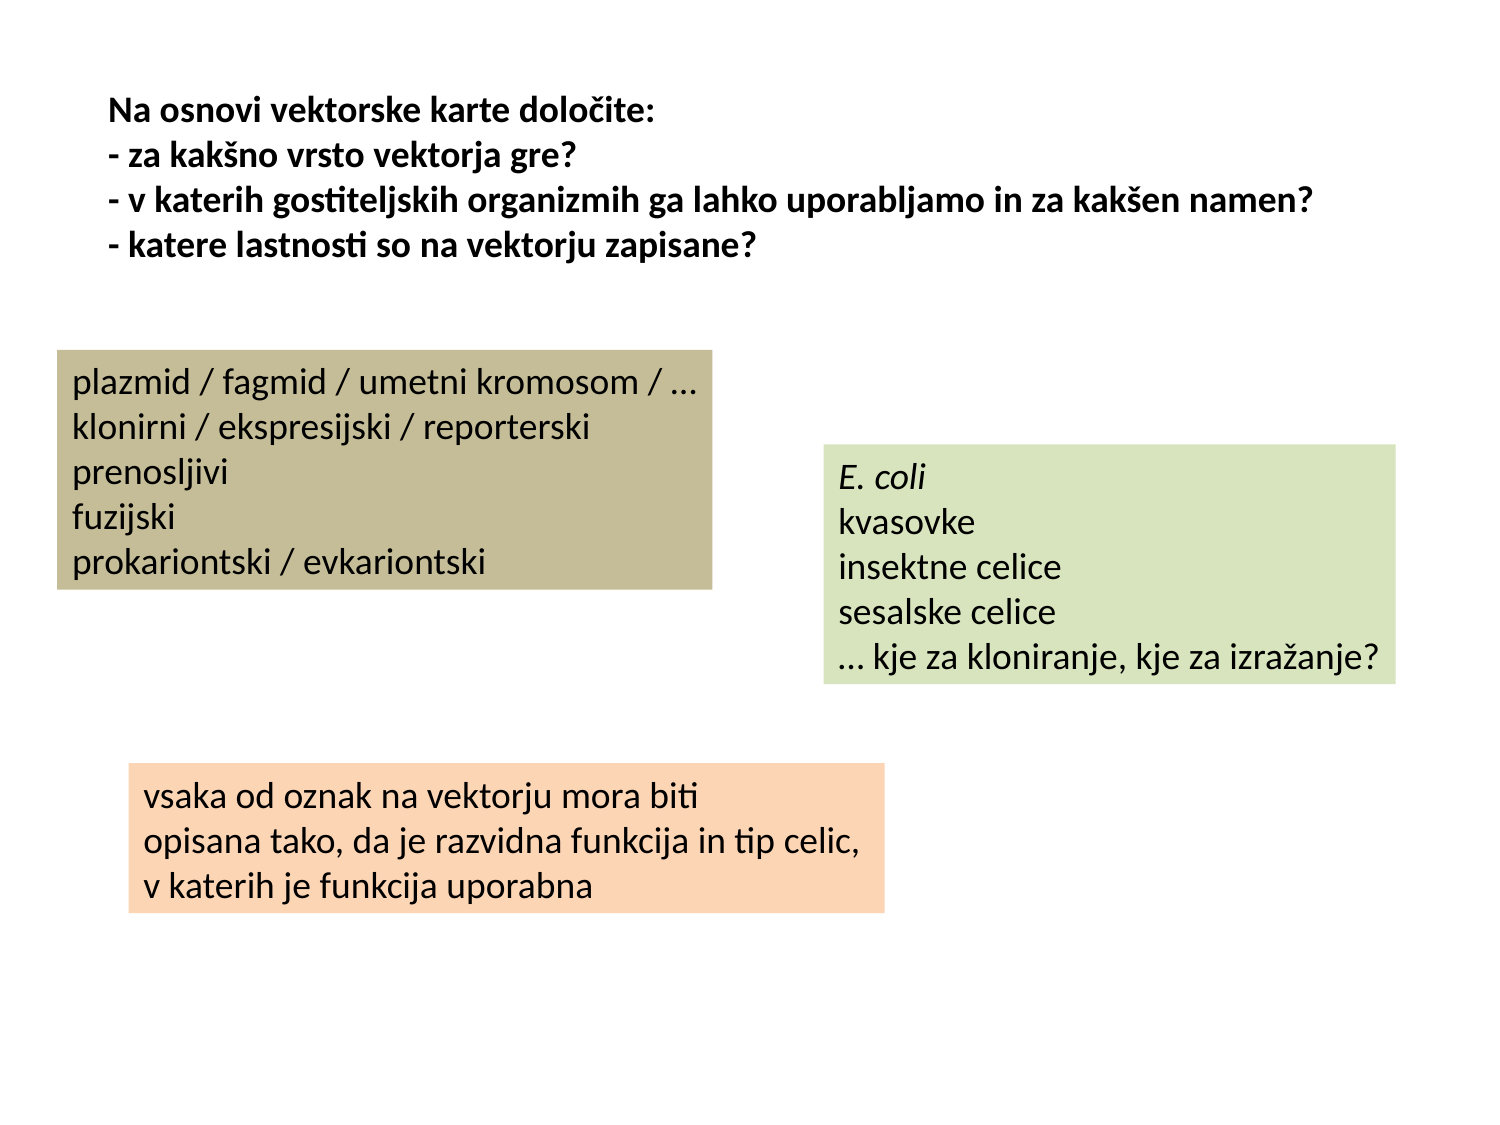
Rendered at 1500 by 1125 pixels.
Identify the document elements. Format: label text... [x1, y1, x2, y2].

text_box E. coli kvasovke insektne celice sesalske celice … kje za kloniranje, kje za izražanje? [823, 444, 1396, 685]
text_box Na osnovi vektorske karte določite: - za kakšno vrsto vektorja gre? - v katerih gostiteljskih organizmih ga lahko uporabljamo in za kakšen namen? - katere lastnosti so na vektorju zapisane? [93, 78, 1340, 273]
text_box plazmid / fagmid / umetni kromosom / … klonirni / ekspresijski / reporterski prenosljivi fuzijski prokariontski / evkariontski [57, 349, 713, 590]
text_box vsaka od oznak na vektorju mora biti opisana tako, da je razvidna funkcija in tip celic, v katerih je funkcija uporabna [128, 763, 885, 914]
